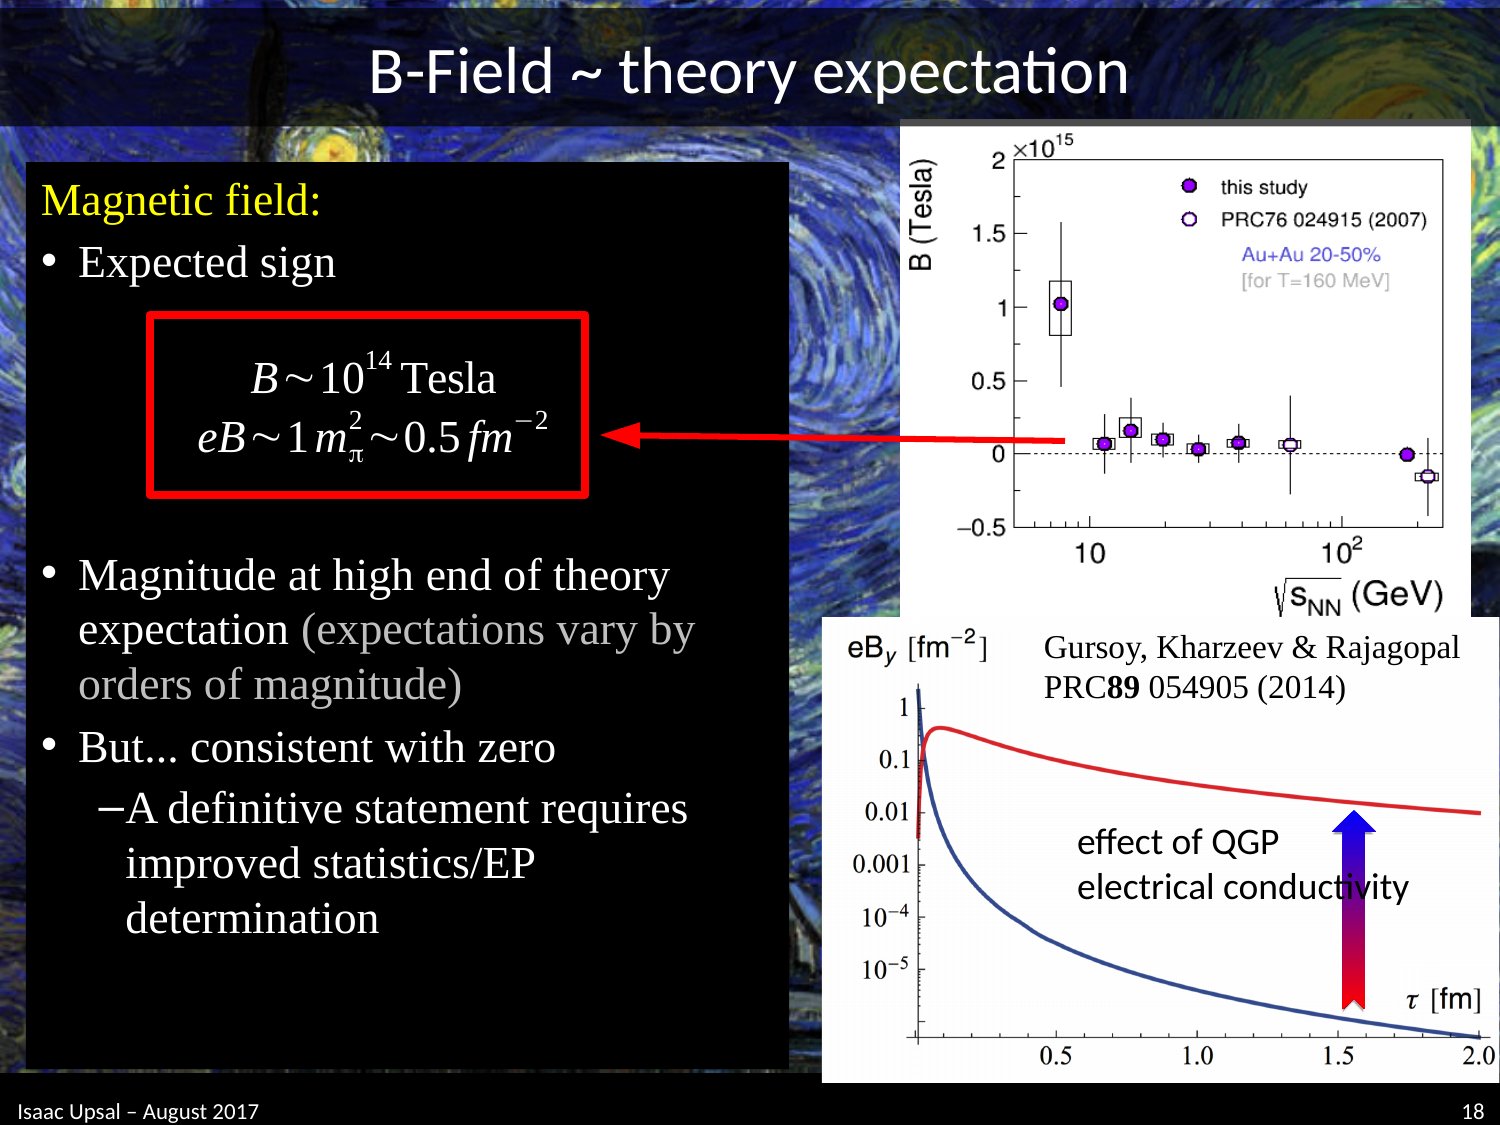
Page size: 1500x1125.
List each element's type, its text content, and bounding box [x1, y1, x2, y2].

picture [0, 0, 1500, 7]
text_box Gursoy, Kharzeev & Rajagopal PRC89 054905 (2014) [1029, 617, 1477, 713]
text_box [1342, 915, 1365, 1010]
chart [191, 345, 556, 464]
picture [0, 127, 1500, 1083]
list Magnetic field: Expected sign Magnitude at high end of theory expectation (expectations vary by orders of magnitude) But... consistent with zero A definitive statement requires improved statistics/EP determination [25, 162, 790, 1070]
title B-Field ~ theory expectation [0, 7, 1500, 127]
text_box effect of QGP electrical conductivity [1062, 809, 1429, 915]
